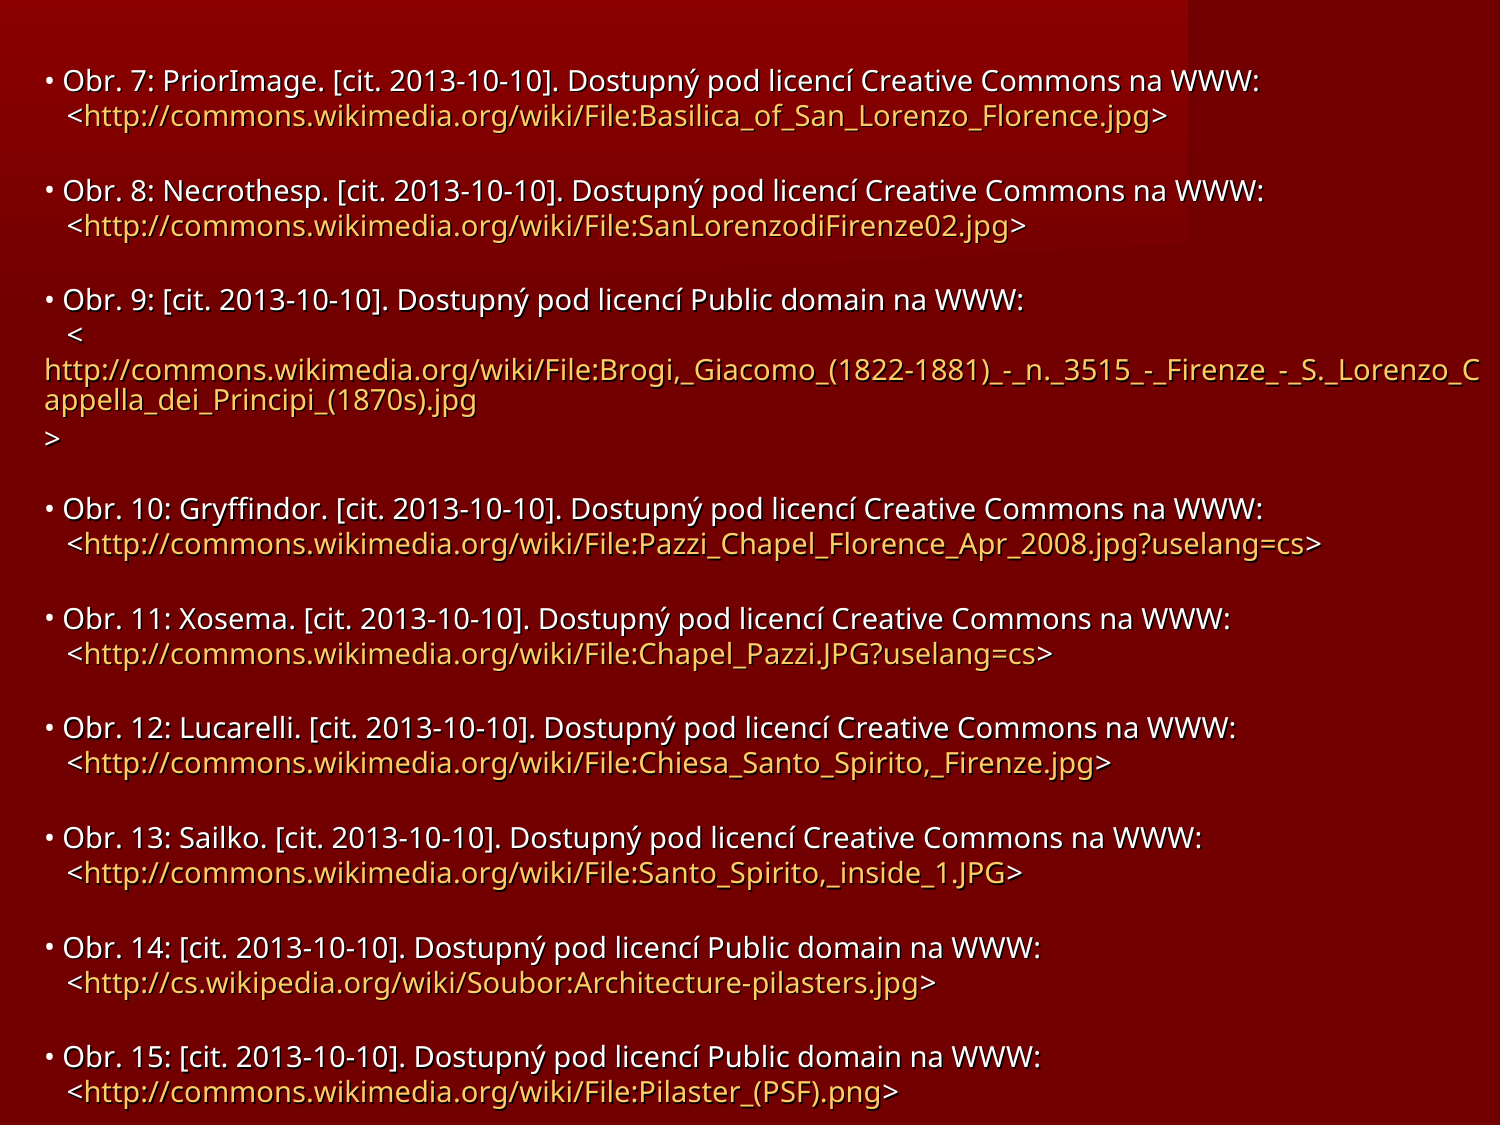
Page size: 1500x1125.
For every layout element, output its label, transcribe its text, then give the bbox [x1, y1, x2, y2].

text_box Obr. 7: PriorImage. [cit. 2013-10-10]. Dostupný pod licencí Creative Commons na WWW: <http://commons.wikimedia.org/wiki/File:Basilica_of_San_Lorenzo_Florence.jpg> Obr. 8: Necrothesp. [cit. 2013-10-10]. Dostupný pod licencí Creative Commons na WWW: <http://commons.wikimedia.org/wiki/File:SanLorenzodiFirenze02.jpg> Obr. 9: [cit. 2013-10-10]. Dostupný pod licencí Public domain na WWW: <http://commons.wikimedia.org/wiki/File:Brogi,_Giacomo_(1822-1881)_-_n._3515_-_Firenze_-_S._Lorenzo_Cappella_dei_Principi_(1870s).jpg> Obr. 10: Gryffindor. [cit. 2013-10-10]. Dostupný pod licencí Creative Commons na WWW: <http://commons.wikimedia.org/wiki/File:Pazzi_Chapel_Florence_Apr_2008.jpg?uselang=cs> Obr. 11: Xosema. [cit. 2013-10-10]. Dostupný pod licencí Creative Commons na WWW: <http://commons.wikimedia.org/wiki/File:Chapel_Pazzi.JPG?uselang=cs> Obr. 12: Lucarelli. [cit. 2013-10-10]. Dostupný pod licencí Creative Commons na WWW: <http://commons.wikimedia.org/wiki/File:Chiesa_Santo_Spirito,_Firenze.jpg> Obr. 13: Sailko. [cit. 2013-10-10]. Dostupný pod licencí Creative Commons na WWW: <http://commons.wikimedia.org/wiki/File:Santo_Spirito,_inside_1.JPG> Obr. 14: [cit. 2013-10-10]. Dostupný pod licencí Public domain na WWW: <http://cs.wikipedia.org/wiki/Soubor:Architecture-pilasters.jpg> Obr. 15: [cit. 2013-10-10]. Dostupný pod licencí Public domain na WWW: <http://commons.wikimedia.org/wiki/File:Pilaster_(PSF).png> [29, 54, 1500, 1125]
